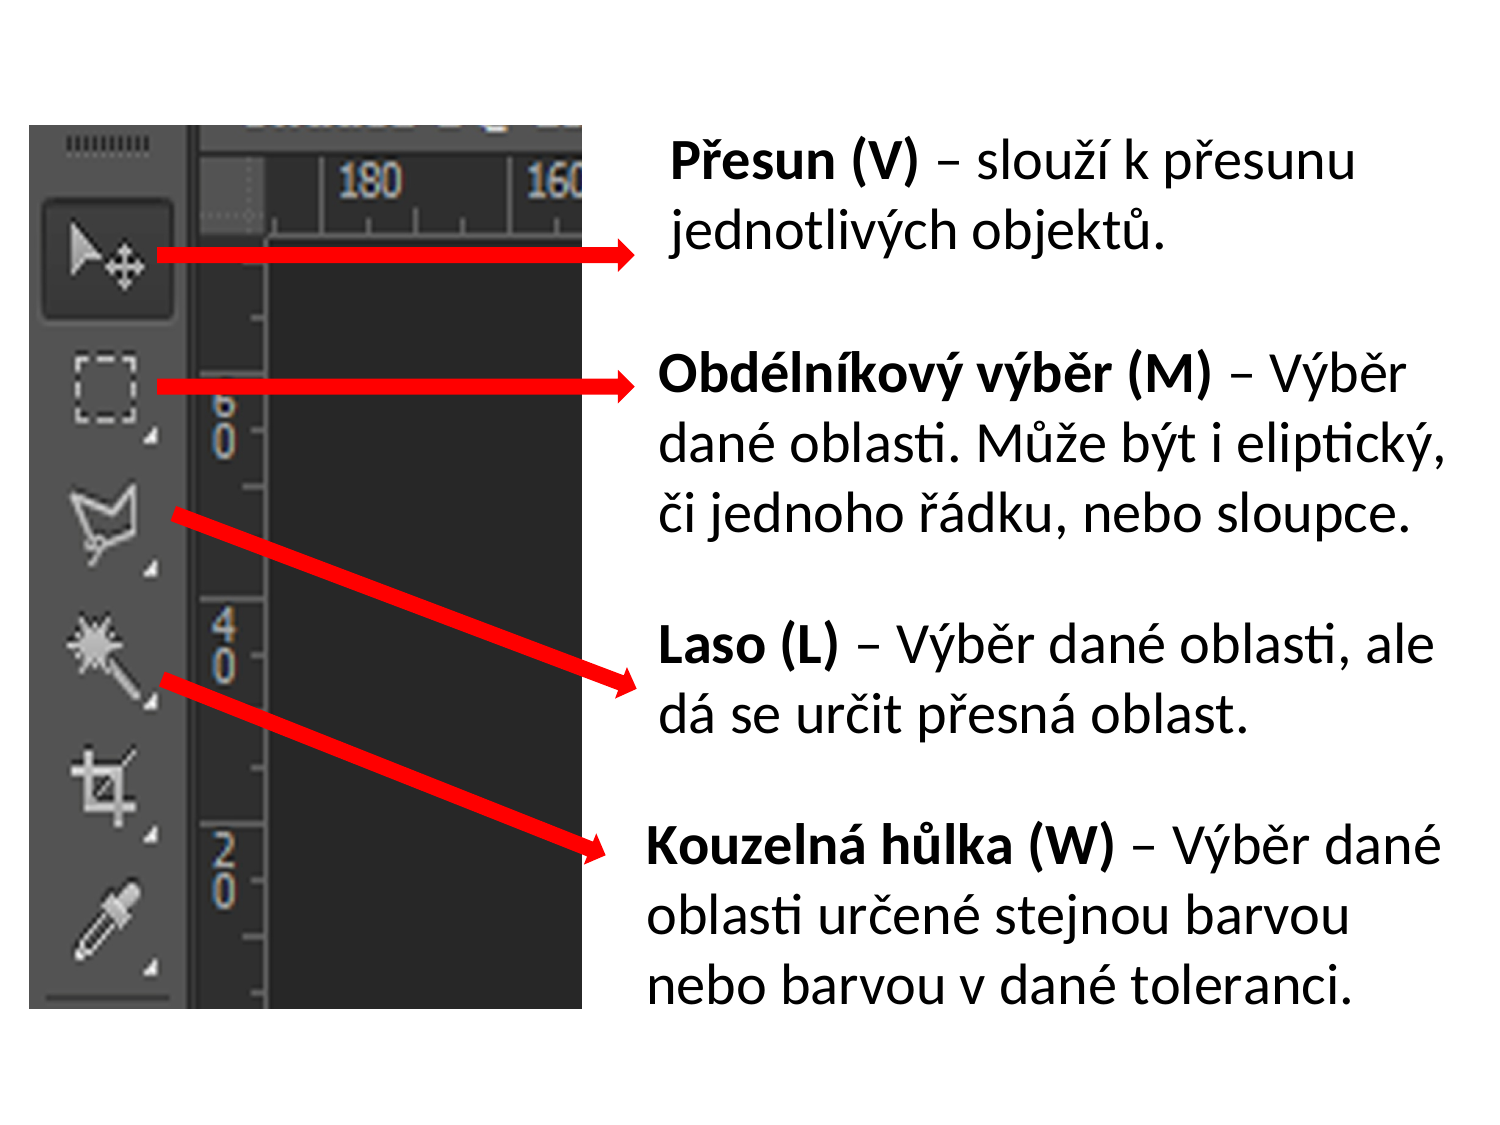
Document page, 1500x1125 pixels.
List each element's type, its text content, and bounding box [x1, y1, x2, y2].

text_box Přesun (V) – slouží k přesunu jednotlivých objektů. [655, 113, 1483, 269]
text_box [161, 674, 603, 861]
text_box [173, 508, 634, 695]
text_box Laso (L) – Výběr dané oblasti, ale dá se určit přesná oblast. [643, 597, 1477, 754]
text_box [159, 374, 632, 399]
text_box Kouzelná hůlka (W) – Výběr dané oblasti určené stejnou barvou nebo barvou v dané toleranci. [631, 798, 1477, 1025]
text_box [159, 243, 632, 267]
picture [29, 125, 582, 1009]
text_box Obdélníkový výběr (M) – Výběr dané oblasti. Může být i eliptický, či jednoho řádku, nebo sloupce. [643, 326, 1483, 552]
